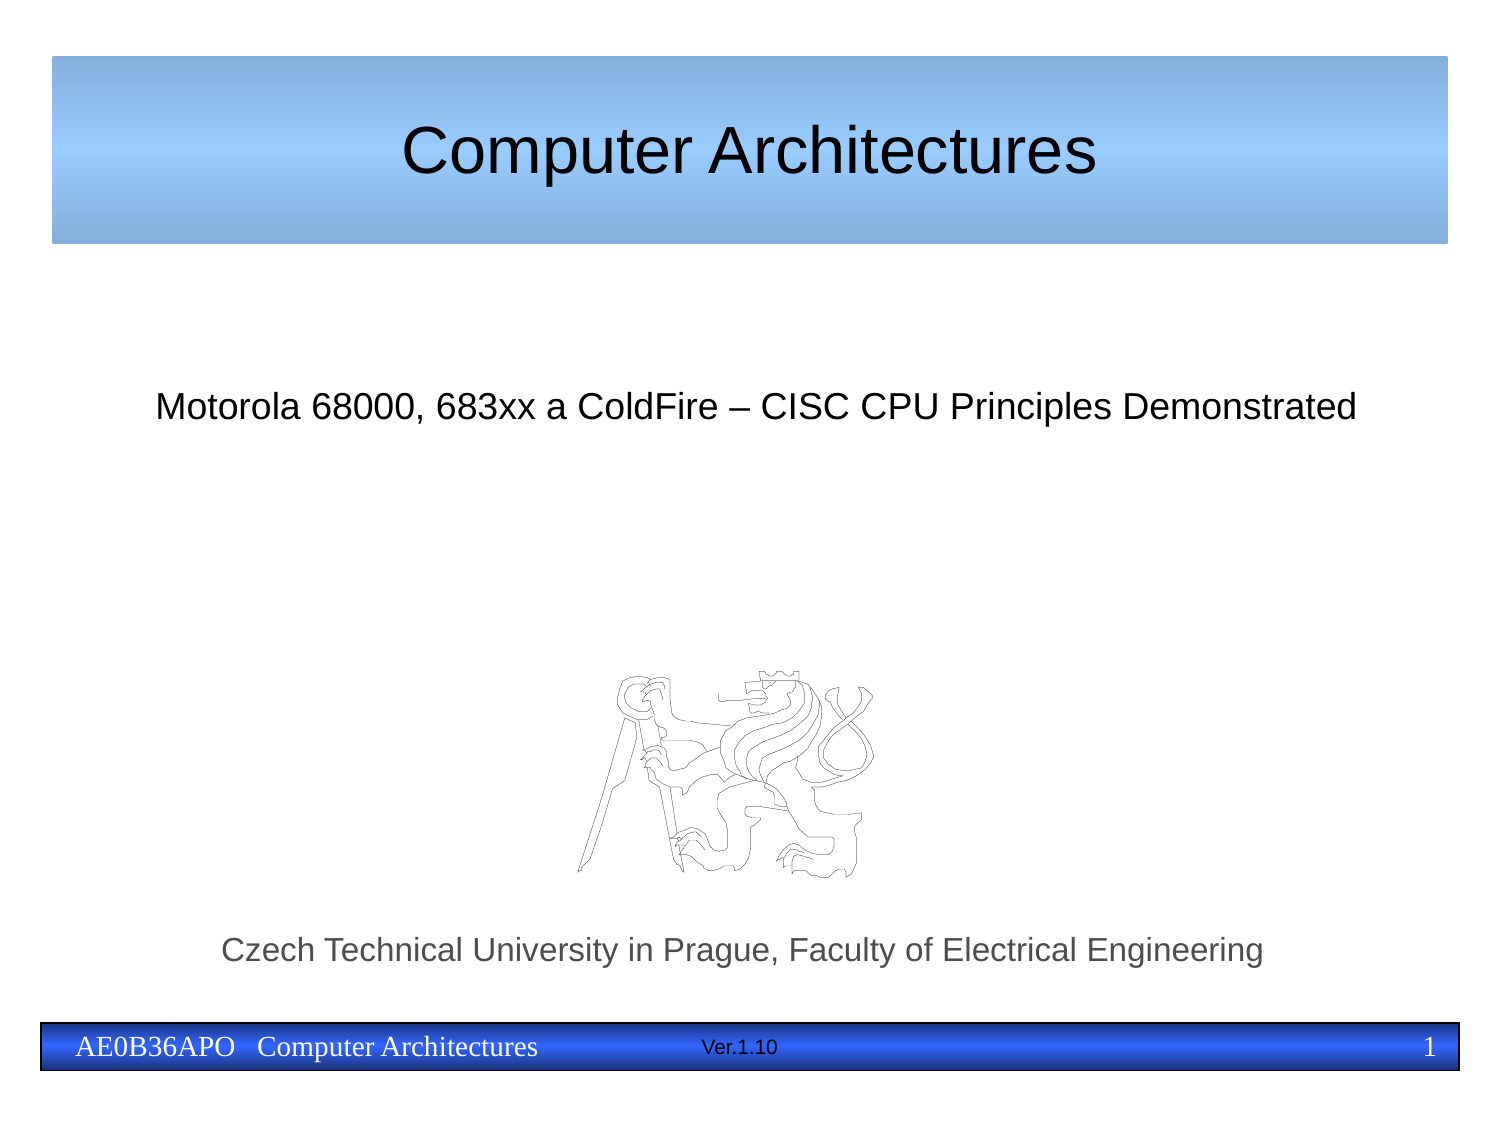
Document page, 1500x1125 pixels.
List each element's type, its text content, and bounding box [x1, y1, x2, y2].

title Computer Architectures [52, 56, 1448, 244]
text_box Czech Technical University in Prague, Faculty of Electrical Engineering [206, 920, 1294, 977]
chart [574, 668, 879, 884]
text_box Motorola 68000, 683xx a ColdFire‏ – CISC CPU Principles Demonstrated [53, 374, 1447, 435]
text_box Ver.1.10 [686, 1028, 805, 1065]
